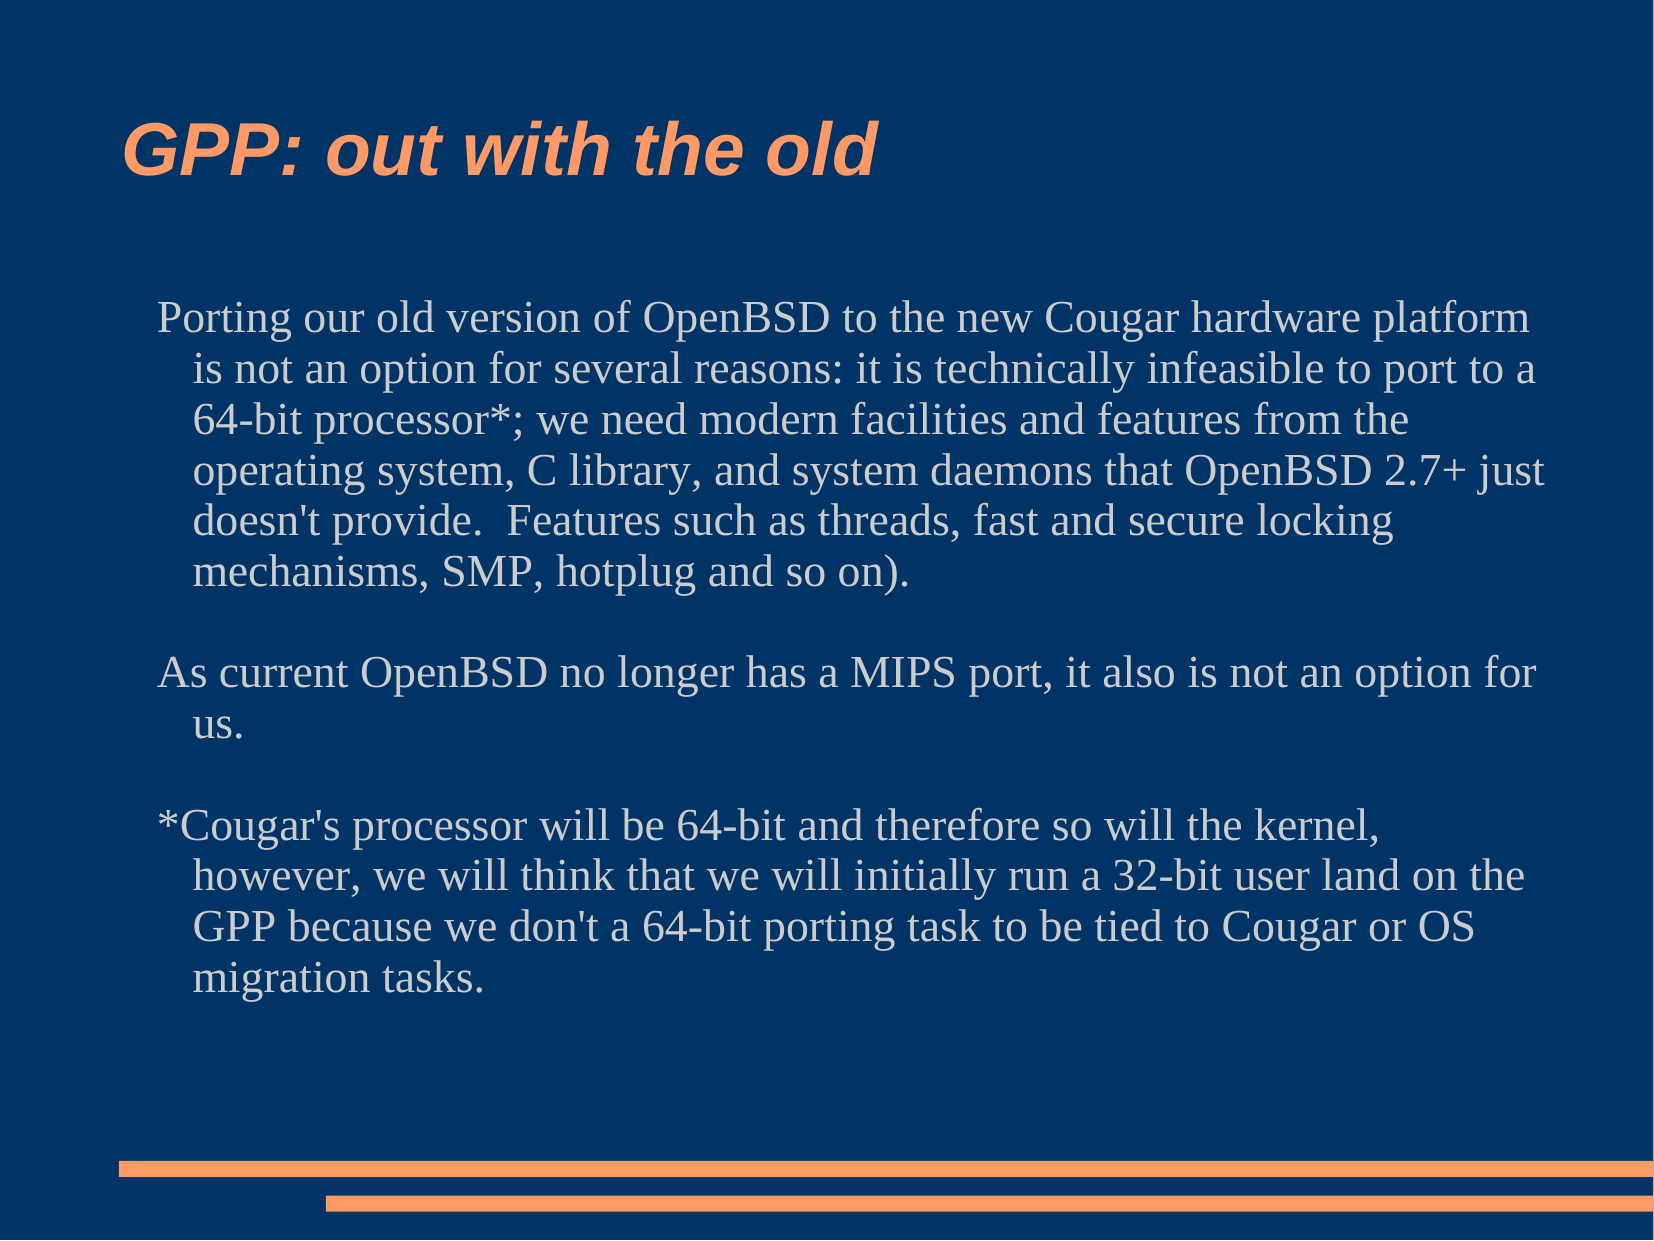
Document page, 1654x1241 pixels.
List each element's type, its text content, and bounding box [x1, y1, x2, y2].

subtitle Porting our old version of OpenBSD to the new Cougar hardware platform is not an option for several reasons: it is technically infeasible to port to a 64-bit processor*; we need modern facilities and features from the operating system, C library, and system daemons that OpenBSD 2.7+ just doesn't provide. Features such as threads, fast and secure locking mechanisms, SMP, hotplug and so on). As current OpenBSD no longer has a MIPS port, it also is not an option for us. *Cougar's processor will be 64-bit and therefore so will the kernel, however, we will think that we will initially run a 32-bit user land on the GPP because we don't a 64-bit porting task to be tied to Cougar or OS migration tasks. [121, 225, 1561, 1125]
title GPP: out with the old [121, 46, 1534, 225]
